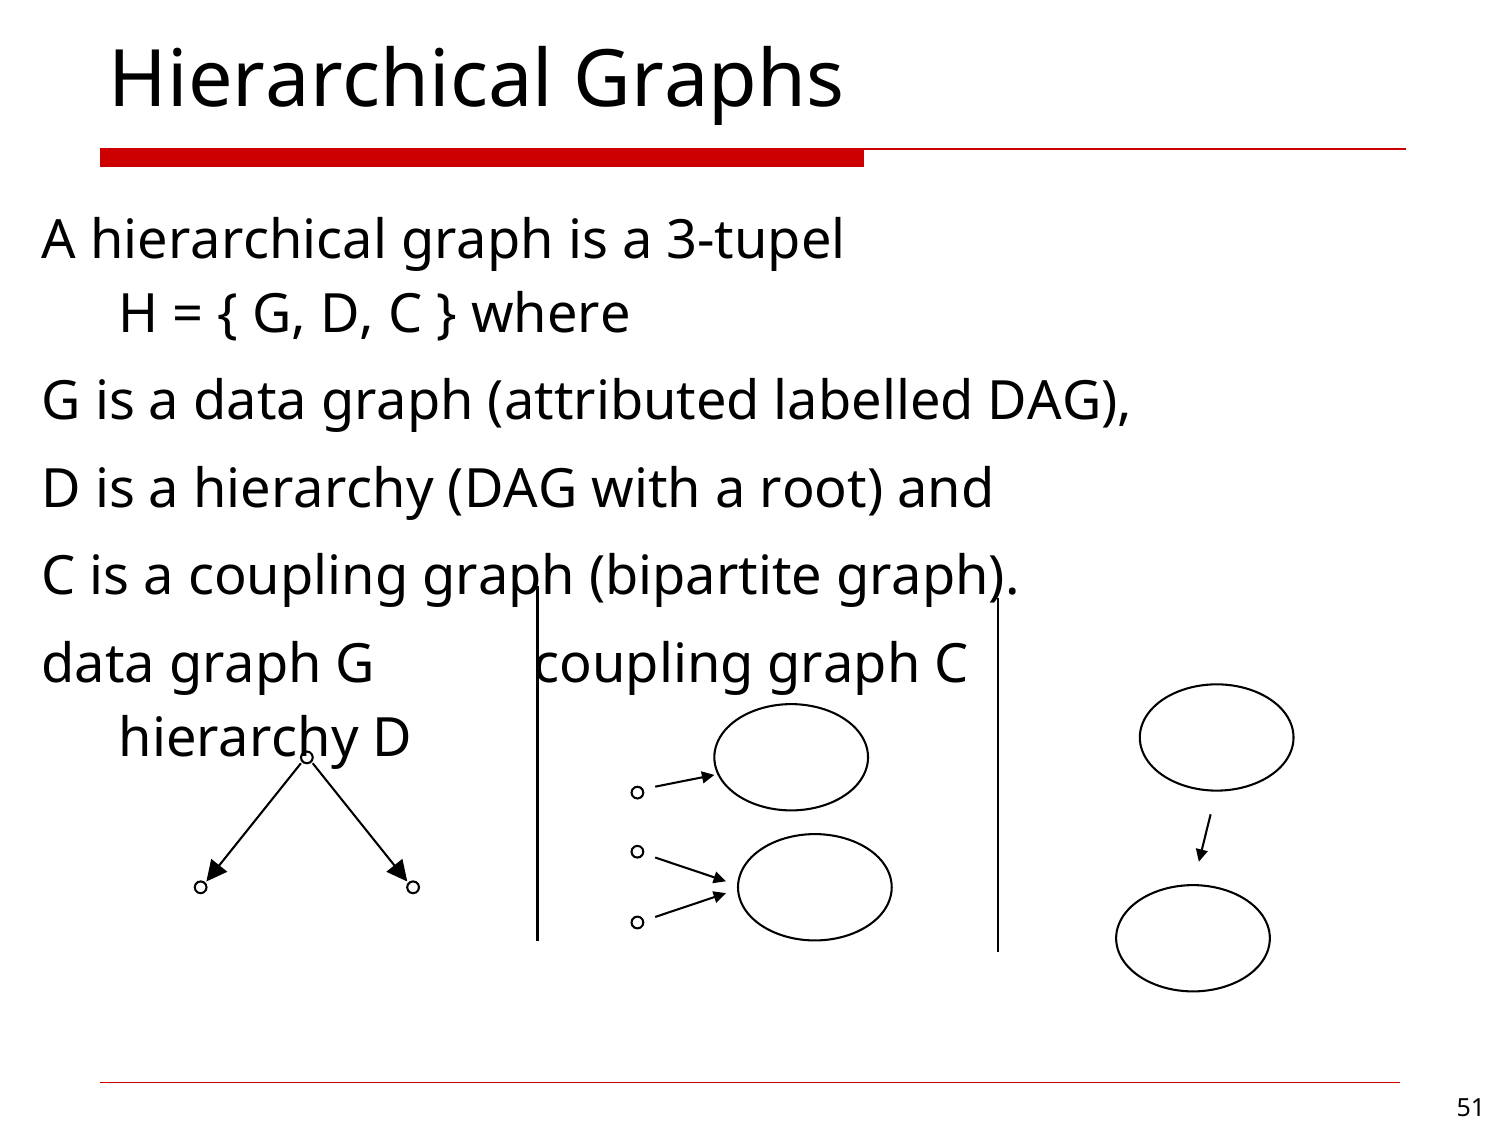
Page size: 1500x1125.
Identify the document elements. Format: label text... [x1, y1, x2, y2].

title Hierarchical Graphs [94, 26, 1407, 138]
text_box A hierarchical graph is a 3-tupel H = { G, D, C } where G is a data graph (attributed labelled DAG), D is a hierarchy (DAG with a root) and C is a coupling graph (bipartite graph). data graph G coupling graph C hierarchy D [26, 192, 1415, 630]
